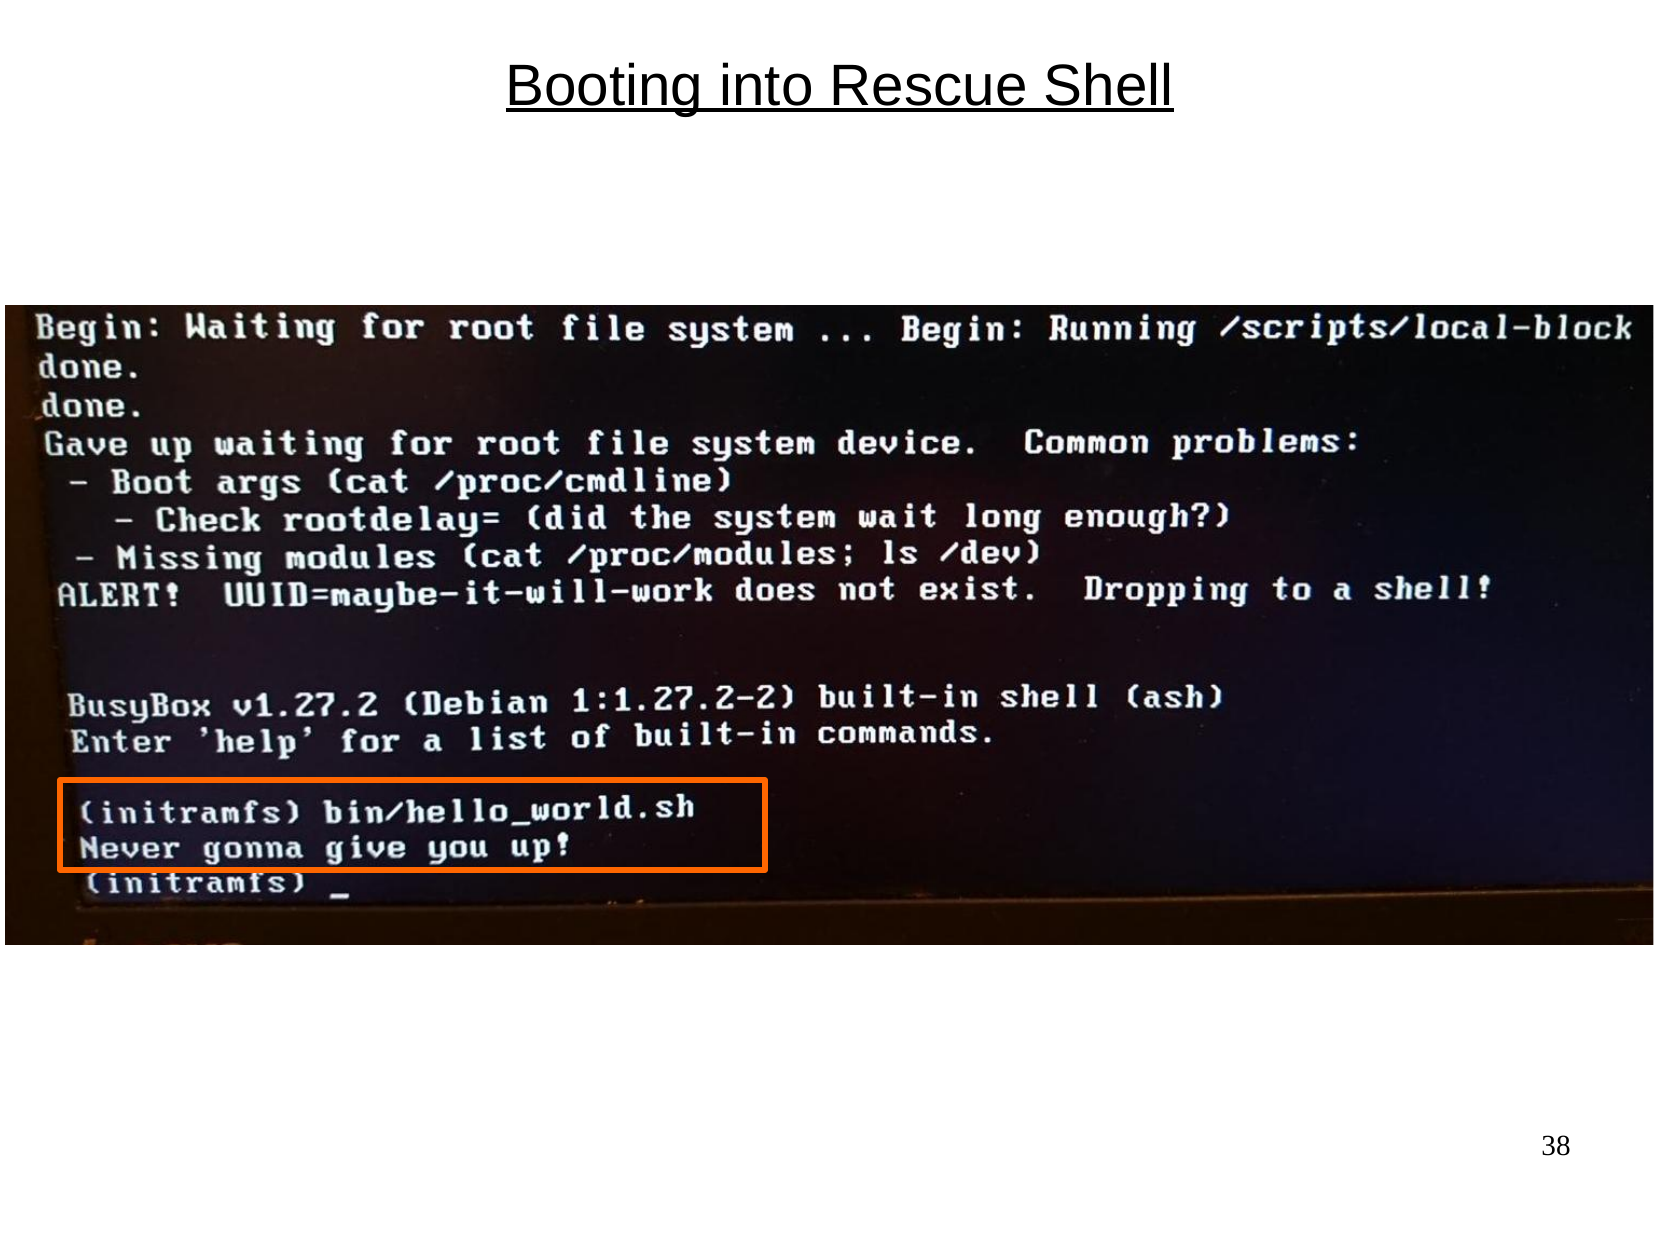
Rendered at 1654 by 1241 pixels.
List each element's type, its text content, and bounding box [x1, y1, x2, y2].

picture [5, 305, 1654, 945]
text_box Booting into Rescue Shell [75, 45, 1606, 125]
